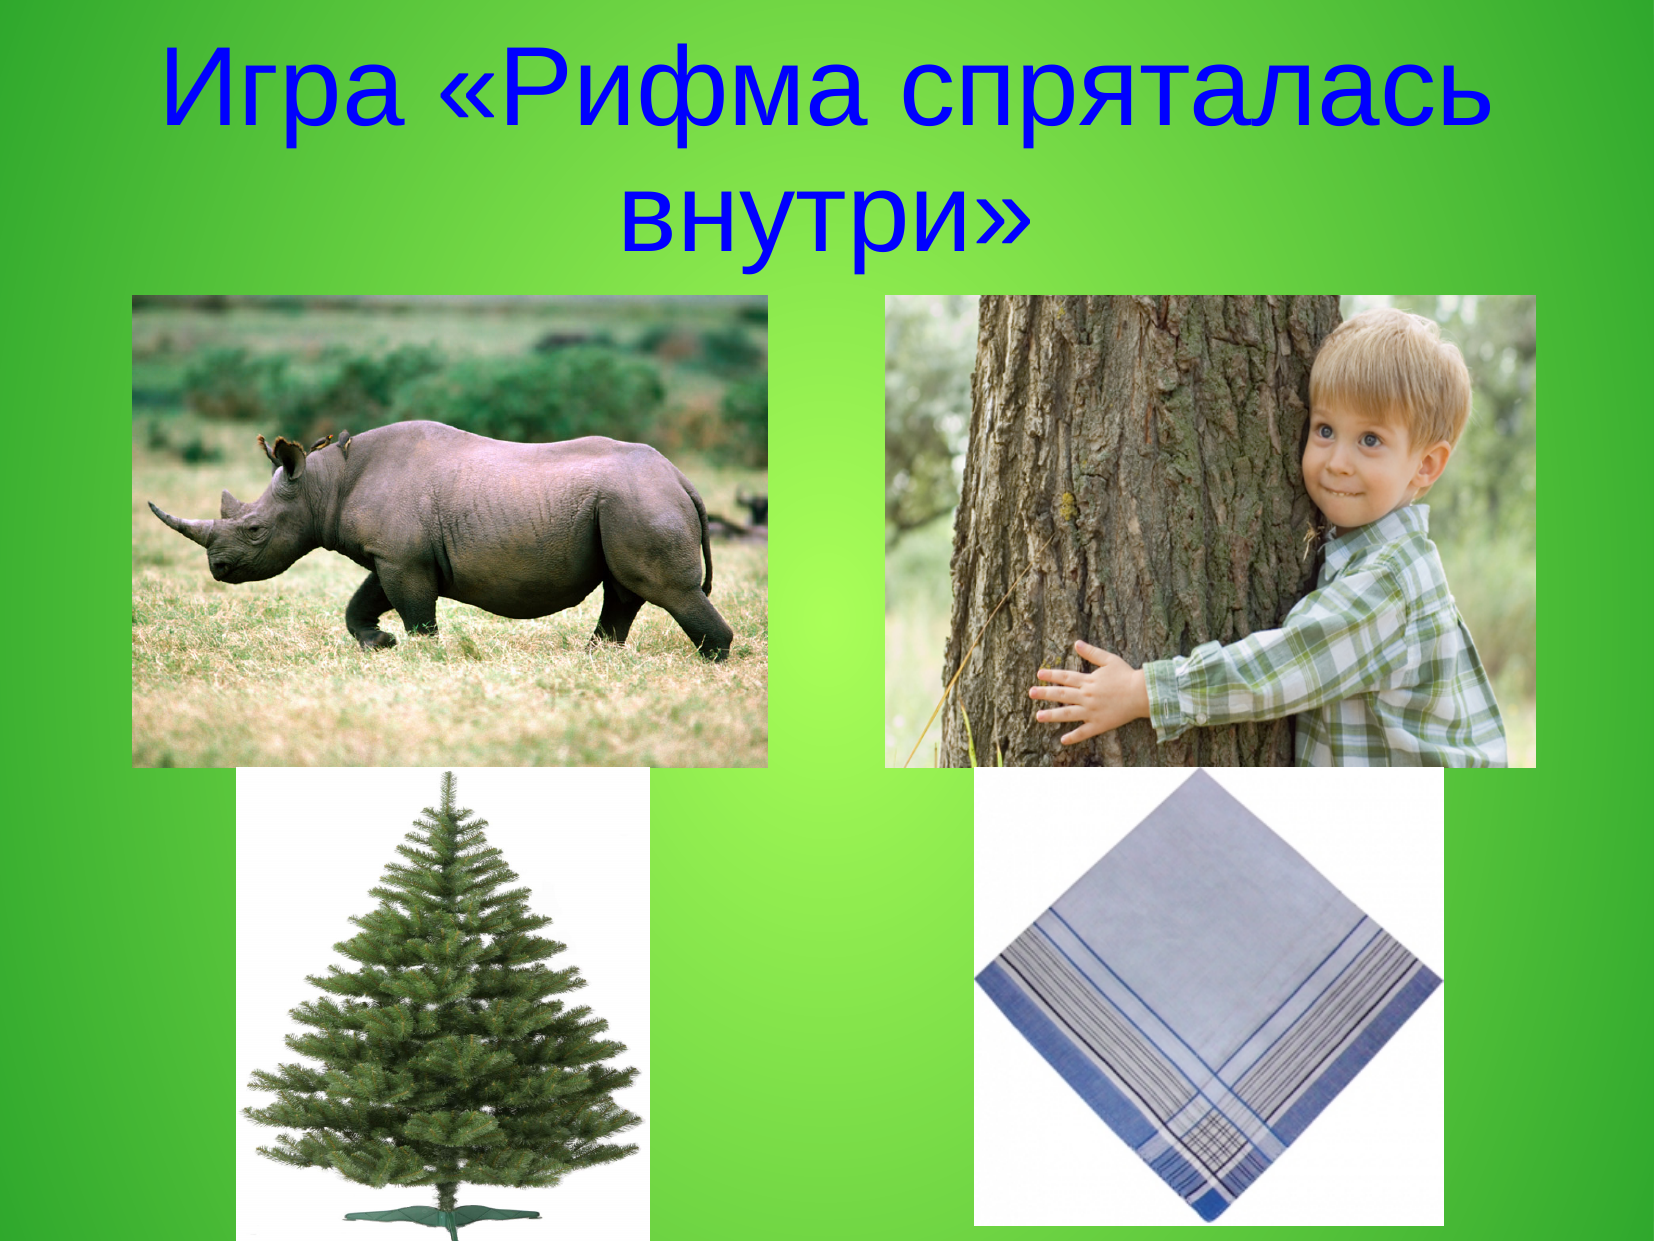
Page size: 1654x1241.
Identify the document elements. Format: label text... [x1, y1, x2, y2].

title Игра «Рифма спряталась внутри» [82, 24, 1571, 276]
picture [132, 295, 768, 1241]
picture [885, 295, 1536, 1226]
